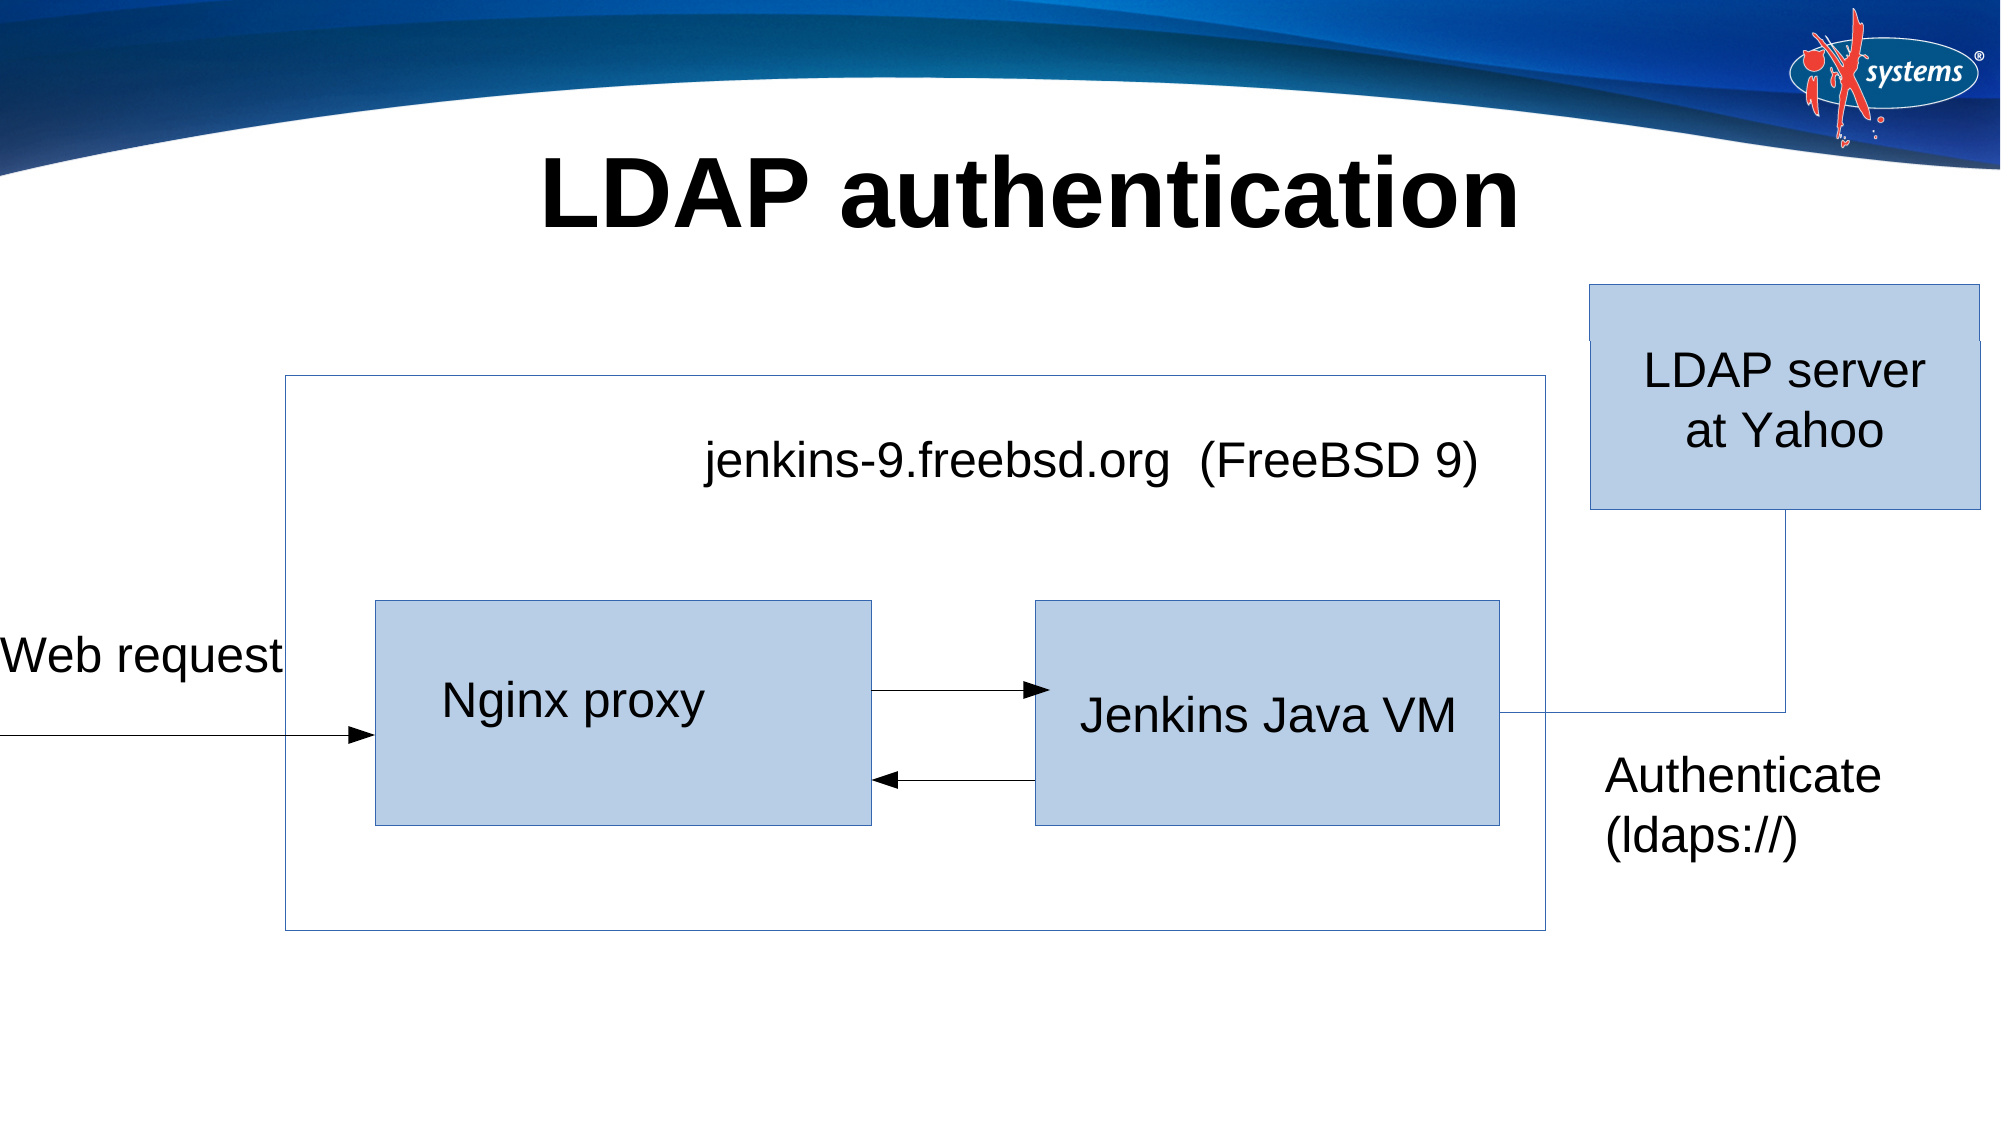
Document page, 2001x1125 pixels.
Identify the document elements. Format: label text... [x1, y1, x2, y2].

text_box LDAP server at Yahoo [1589, 284, 1981, 510]
picture [0, 0, 2001, 1125]
text_box Nginx proxy [426, 660, 721, 795]
text_box [285, 375, 1546, 931]
text_box Jenkins Java VM [1065, 675, 1473, 750]
text_box jenkins-9.freebsd.org (FreeBSD 9) [690, 420, 1495, 496]
text_box Authenticate (ldaps://) [1590, 735, 1912, 870]
text_box LDAP authentication [525, 120, 1336, 255]
text_box Web request [0, 615, 298, 751]
